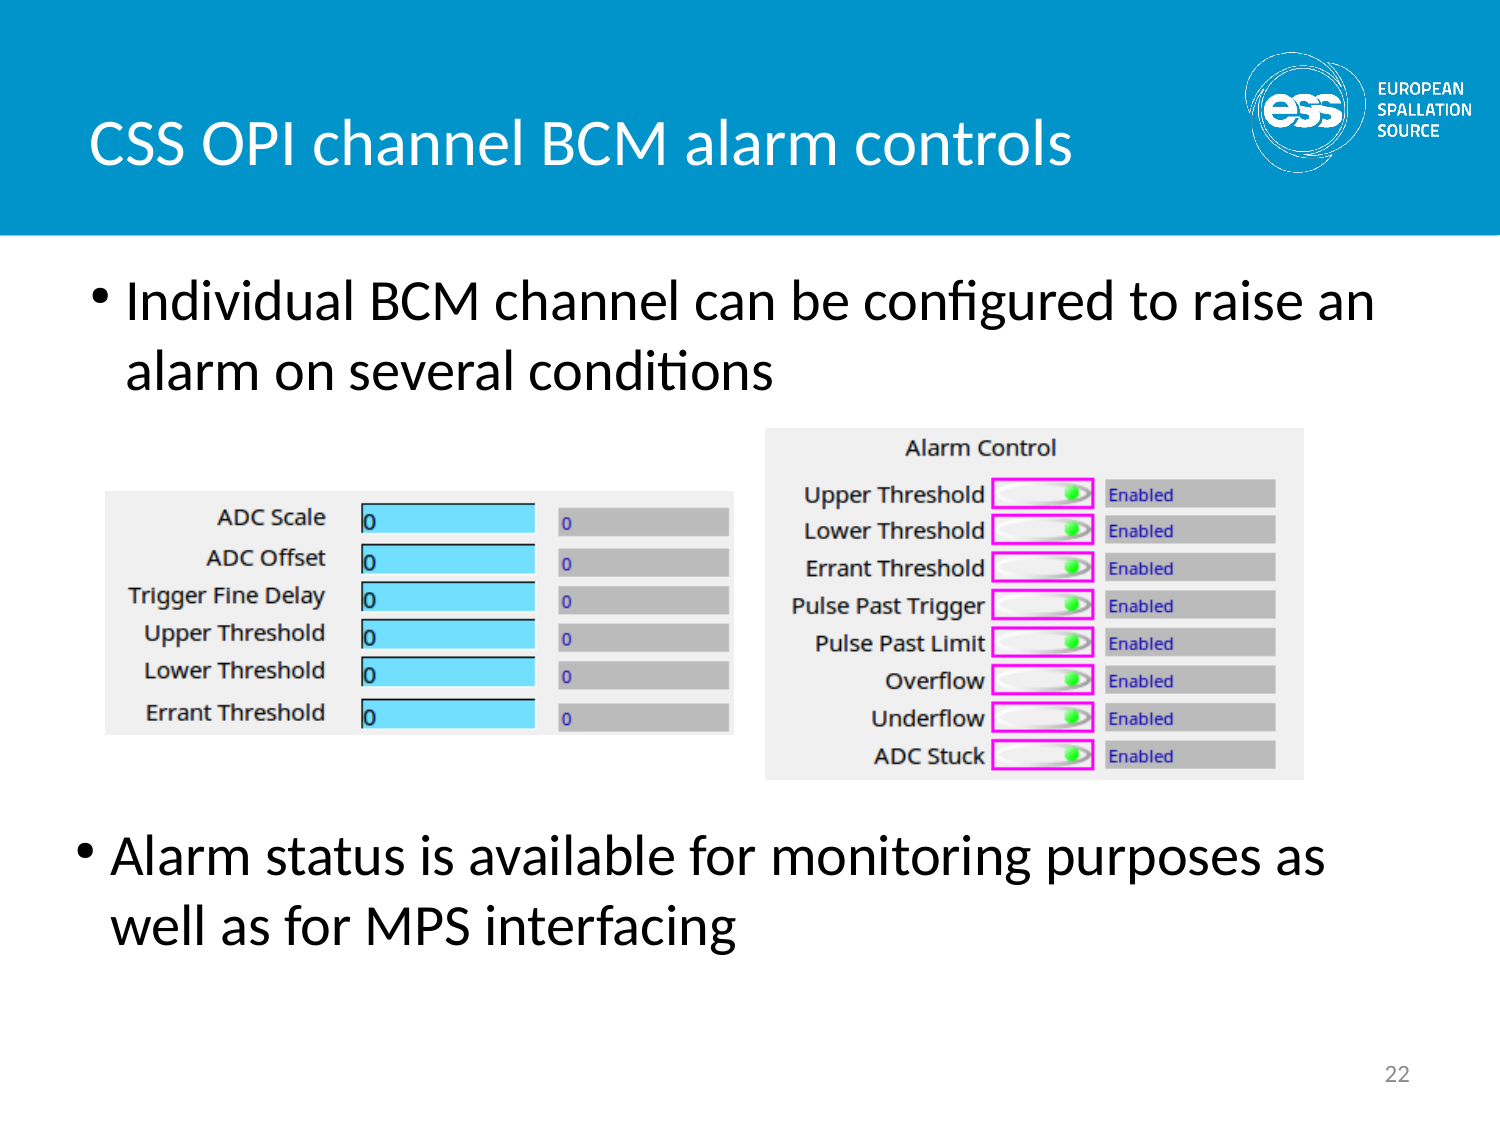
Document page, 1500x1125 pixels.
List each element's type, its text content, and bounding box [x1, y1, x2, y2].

text_box CSS OPI channel BCM alarm controls [75, 45, 1246, 233]
picture [1418, 104, 1423, 115]
picture [1422, 125, 1428, 134]
picture [765, 428, 1304, 781]
picture [1379, 83, 1385, 94]
text_box Alarm status is available for monitoring purposes as well as for MPS interfacing [60, 810, 1396, 1036]
picture [1389, 104, 1393, 115]
picture [1454, 83, 1458, 94]
picture [1409, 104, 1415, 115]
text_box <number> [1074, 1042, 1425, 1103]
text_box Individual BCM channel can be configured to raise an alarm on several conditions [75, 254, 1411, 480]
picture [1436, 104, 1444, 115]
picture [1398, 109, 1406, 115]
picture [1443, 86, 1450, 93]
picture [1432, 125, 1438, 136]
picture [1264, 94, 1342, 127]
picture [1423, 83, 1430, 94]
picture [105, 491, 734, 736]
picture [1400, 83, 1407, 94]
